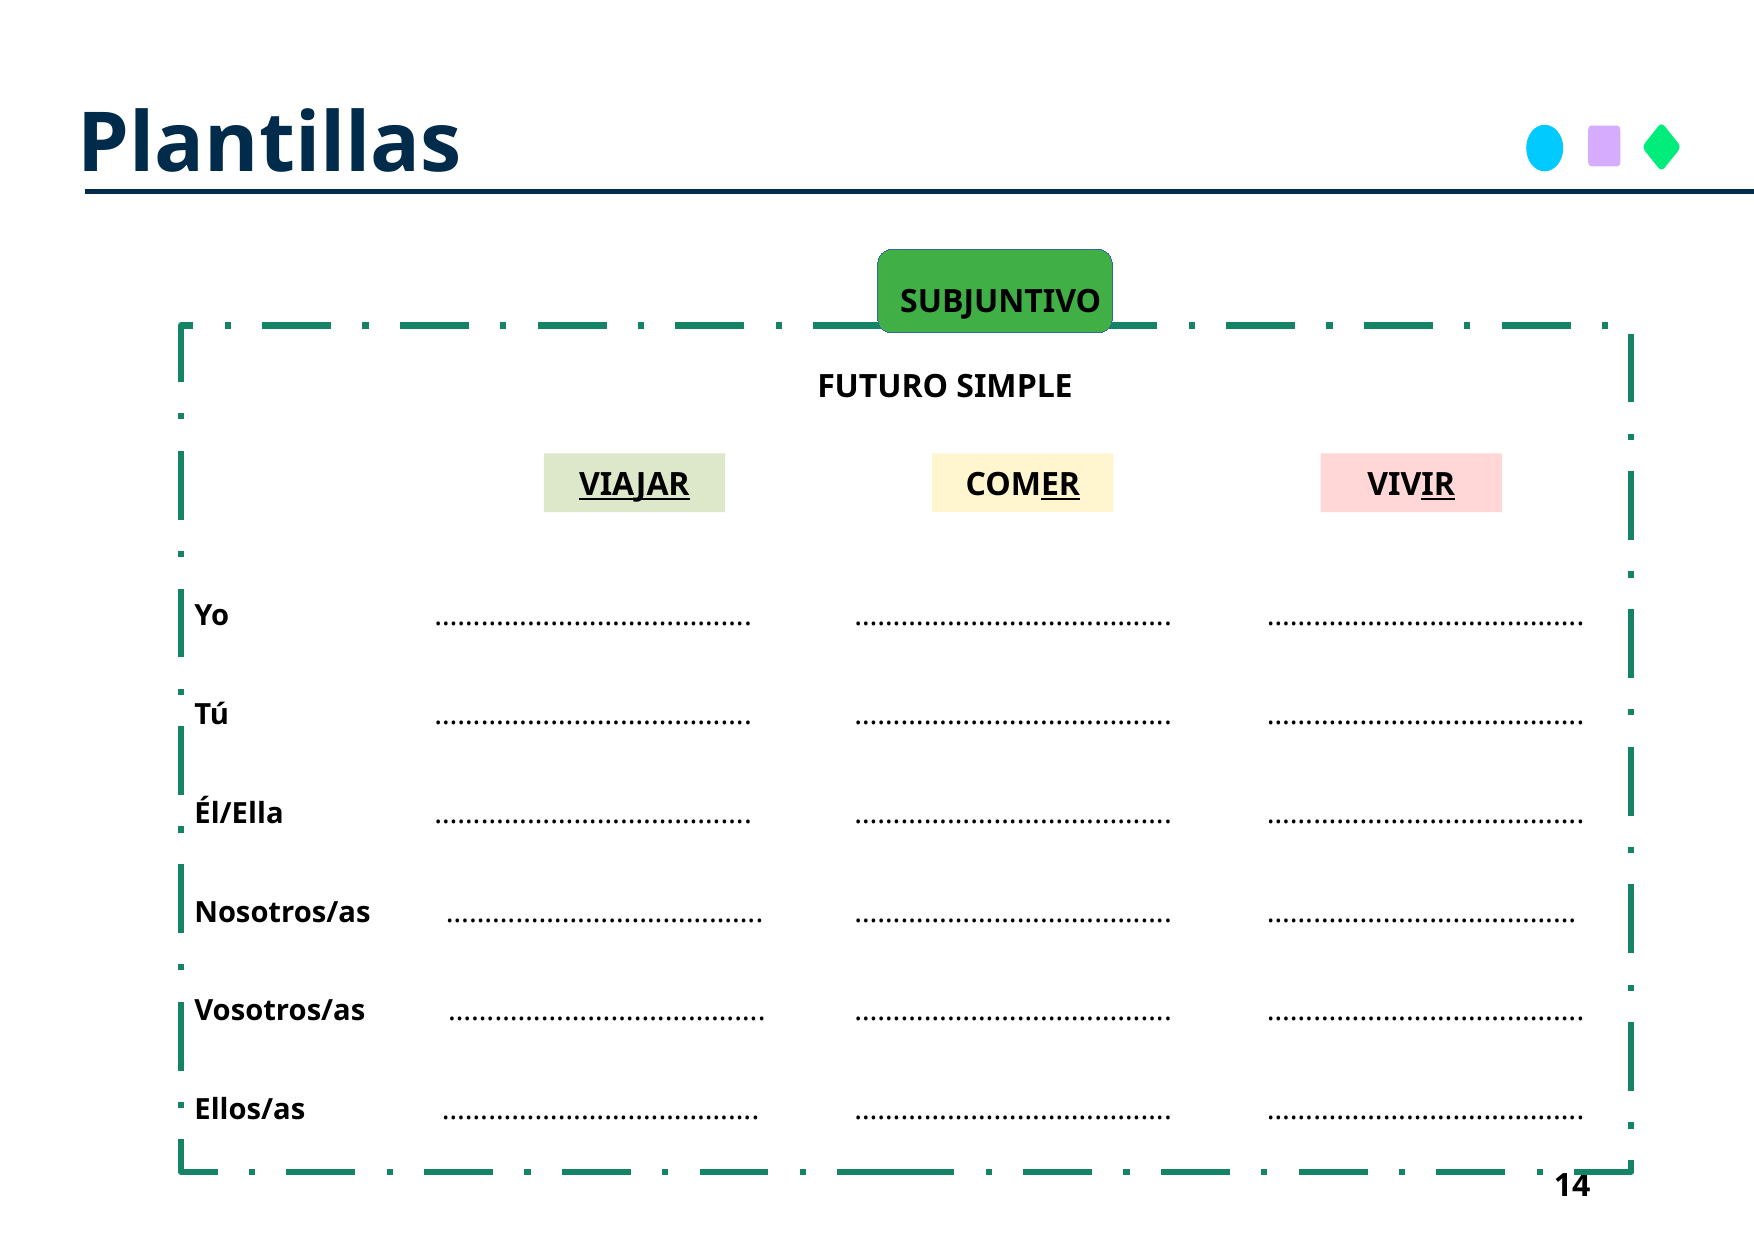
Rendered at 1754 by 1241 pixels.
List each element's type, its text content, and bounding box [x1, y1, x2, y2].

text_box SUBJUNTIVO [854, 260, 1148, 339]
text_box [878, 249, 1112, 260]
text_box VIAJAR [543, 455, 726, 510]
text_box [181, 325, 1632, 1172]
text_box VIVIR [1320, 455, 1502, 510]
text_box FUTURO SIMPLE [776, 357, 1114, 413]
text_box COMER [932, 455, 1114, 510]
title Plantillas [77, 32, 1408, 196]
text_box Yo …………………….……………. …………………….……………. …………………….……………. Tú …………………….……………. …………………….……………. …………………….……………. Él/Ella …………………….……………. …………………….……………. …………………….……………. Nosotros/as …………………….……………. …………………….……………. …………………….…………… Vosotros/as …………………….……………. …………………….……………. …………………….……………. Ellos/as …………………….……………. …………………….……………. …………………….……………. [177, 550, 1625, 1172]
